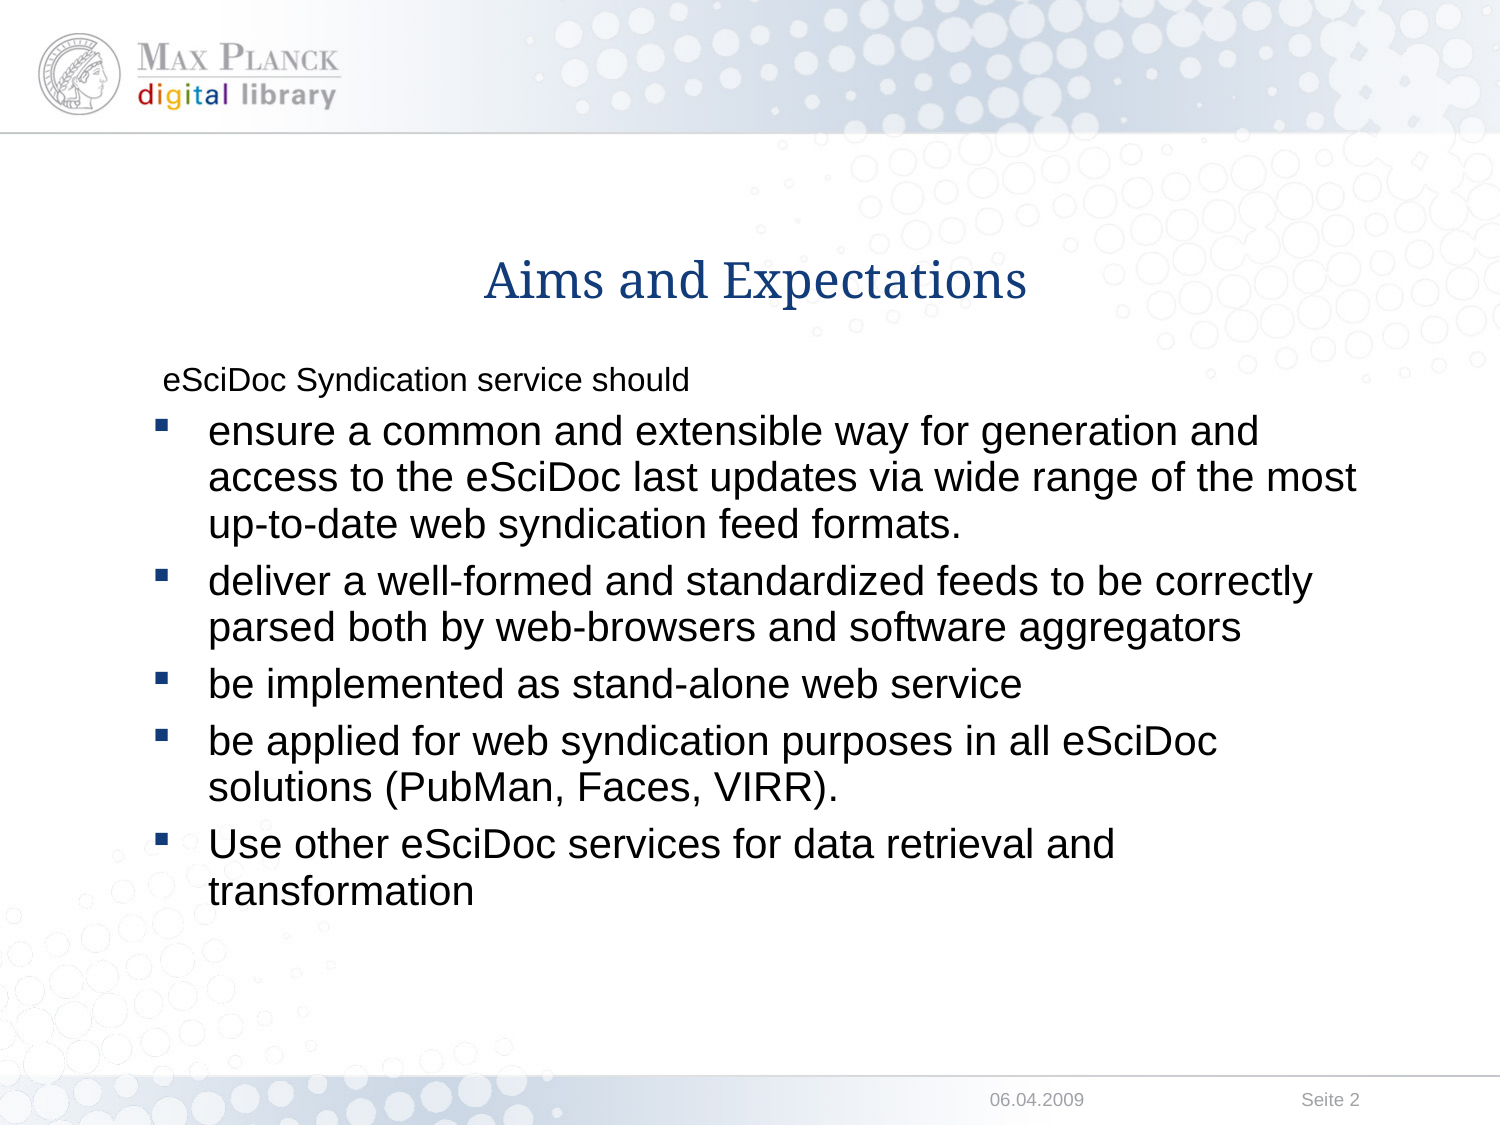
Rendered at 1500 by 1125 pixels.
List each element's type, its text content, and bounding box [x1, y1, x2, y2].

list ensure a common and extensible way for generation and access to the eSciDoc last updates via wide range of the most up-to-date web syndication feed formats. deliver a well-formed and standardized feeds to be correctly parsed both by web-browsers and software aggregators be implemented as stand-alone web service be applied for web syndication purposes in all eSciDoc solutions (PubMan, Faces, VIRR). Use other eSciDoc services for data retrieval and transformation [137, 399, 1375, 1000]
text_box eSciDoc Syndication service should [147, 354, 735, 414]
title Aims and Expectations [137, 237, 1375, 376]
picture [0, 0, 1500, 1125]
